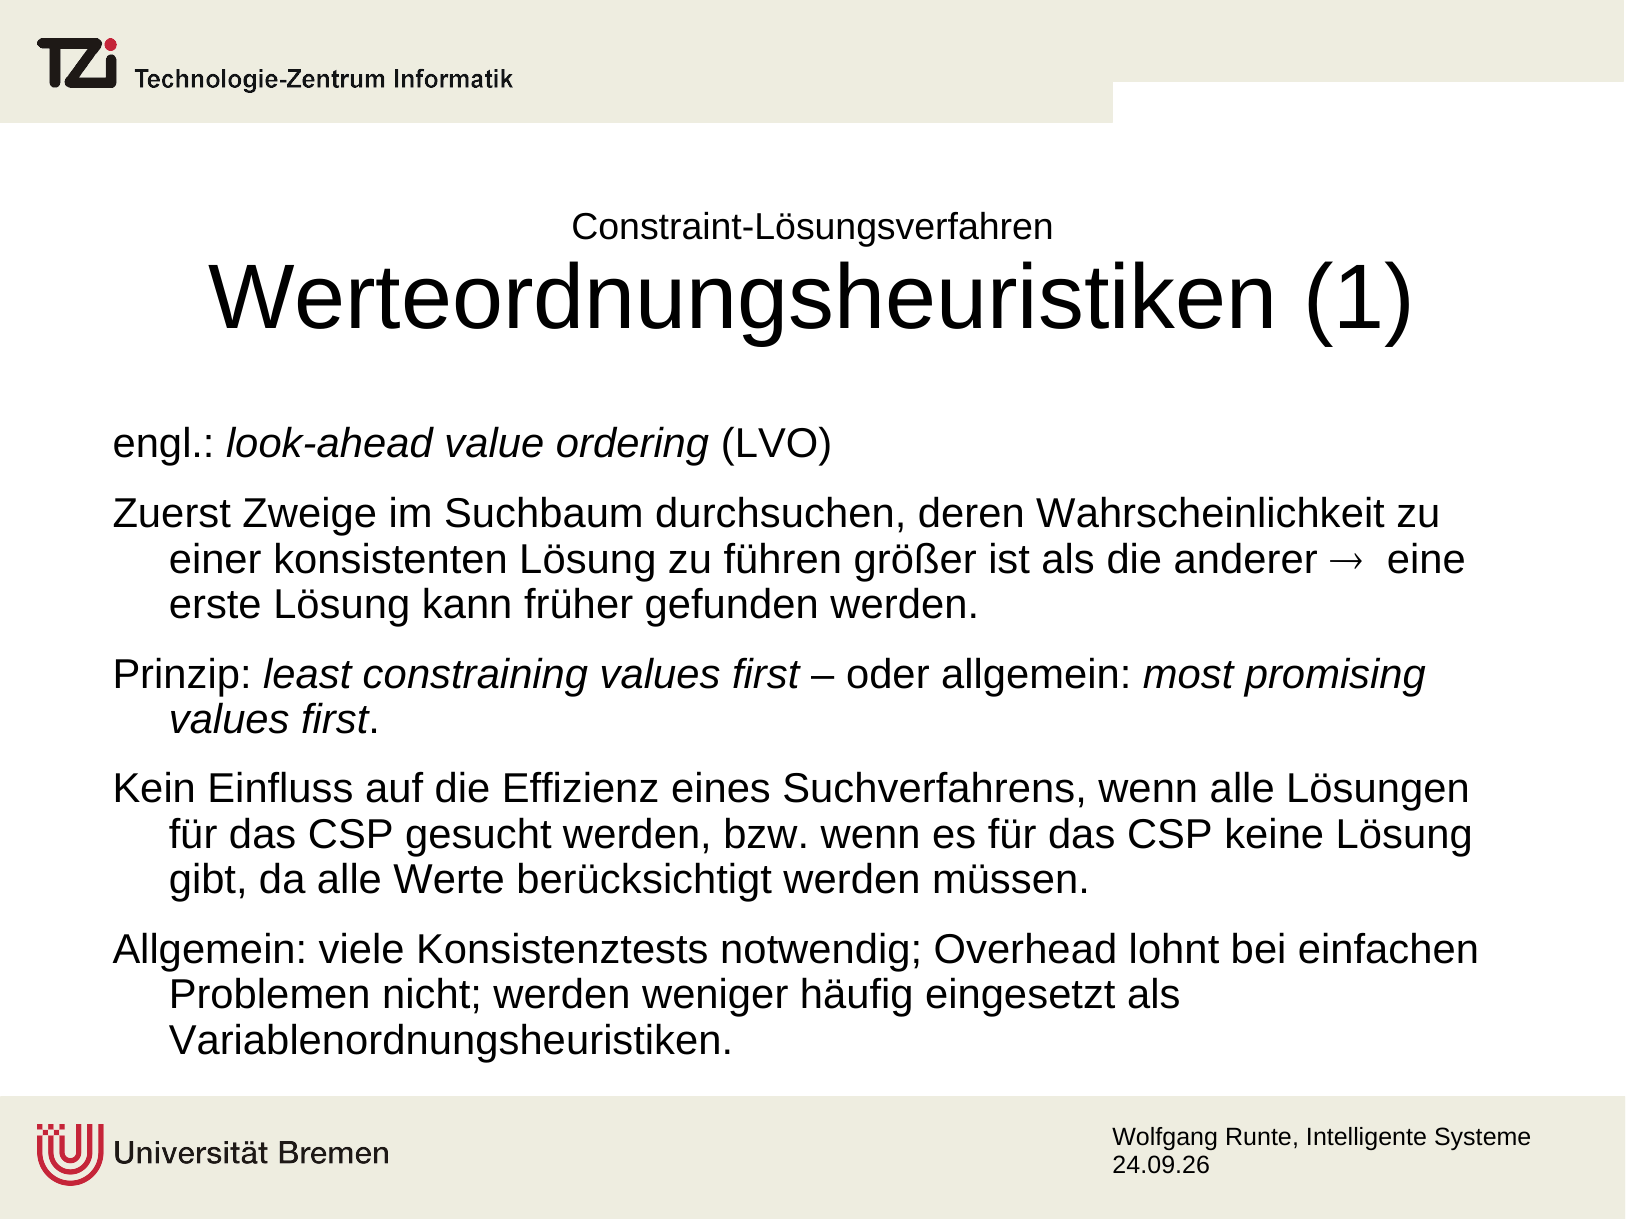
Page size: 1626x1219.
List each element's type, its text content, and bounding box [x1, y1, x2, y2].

picture [37, 1124, 388, 1186]
picture [37, 38, 513, 93]
list engl.: look-ahead value ordering (LVO) Zuerst Zweige im Suchbaum durchsuchen, deren Wahrscheinlichkeit zu einer konsistenten Lösung zu führen größer ist als die anderer  eine erste Lösung kann früher gefunden werden. Prinzip: least constraining values first – oder allgemein: most promising values first. Kein Einfluss auf die Effizienz eines Suchverfahrens, wenn alle Lösungen für das CSP gesucht werden, bzw. wenn es für das CSP keine Lösung gibt, da alle Werte berücksichtigt werden müssen. Allgemein: viele Konsistenztests notwendig; Overhead lohnt bei einfachen Problemen nicht; werden weniger häufig eingesetzt als Variablenordnungsheuristiken. [112, 421, 1513, 1076]
title Constraint-Lösungsverfahren Werteordnungsheuristiken (1) [112, 162, 1513, 393]
